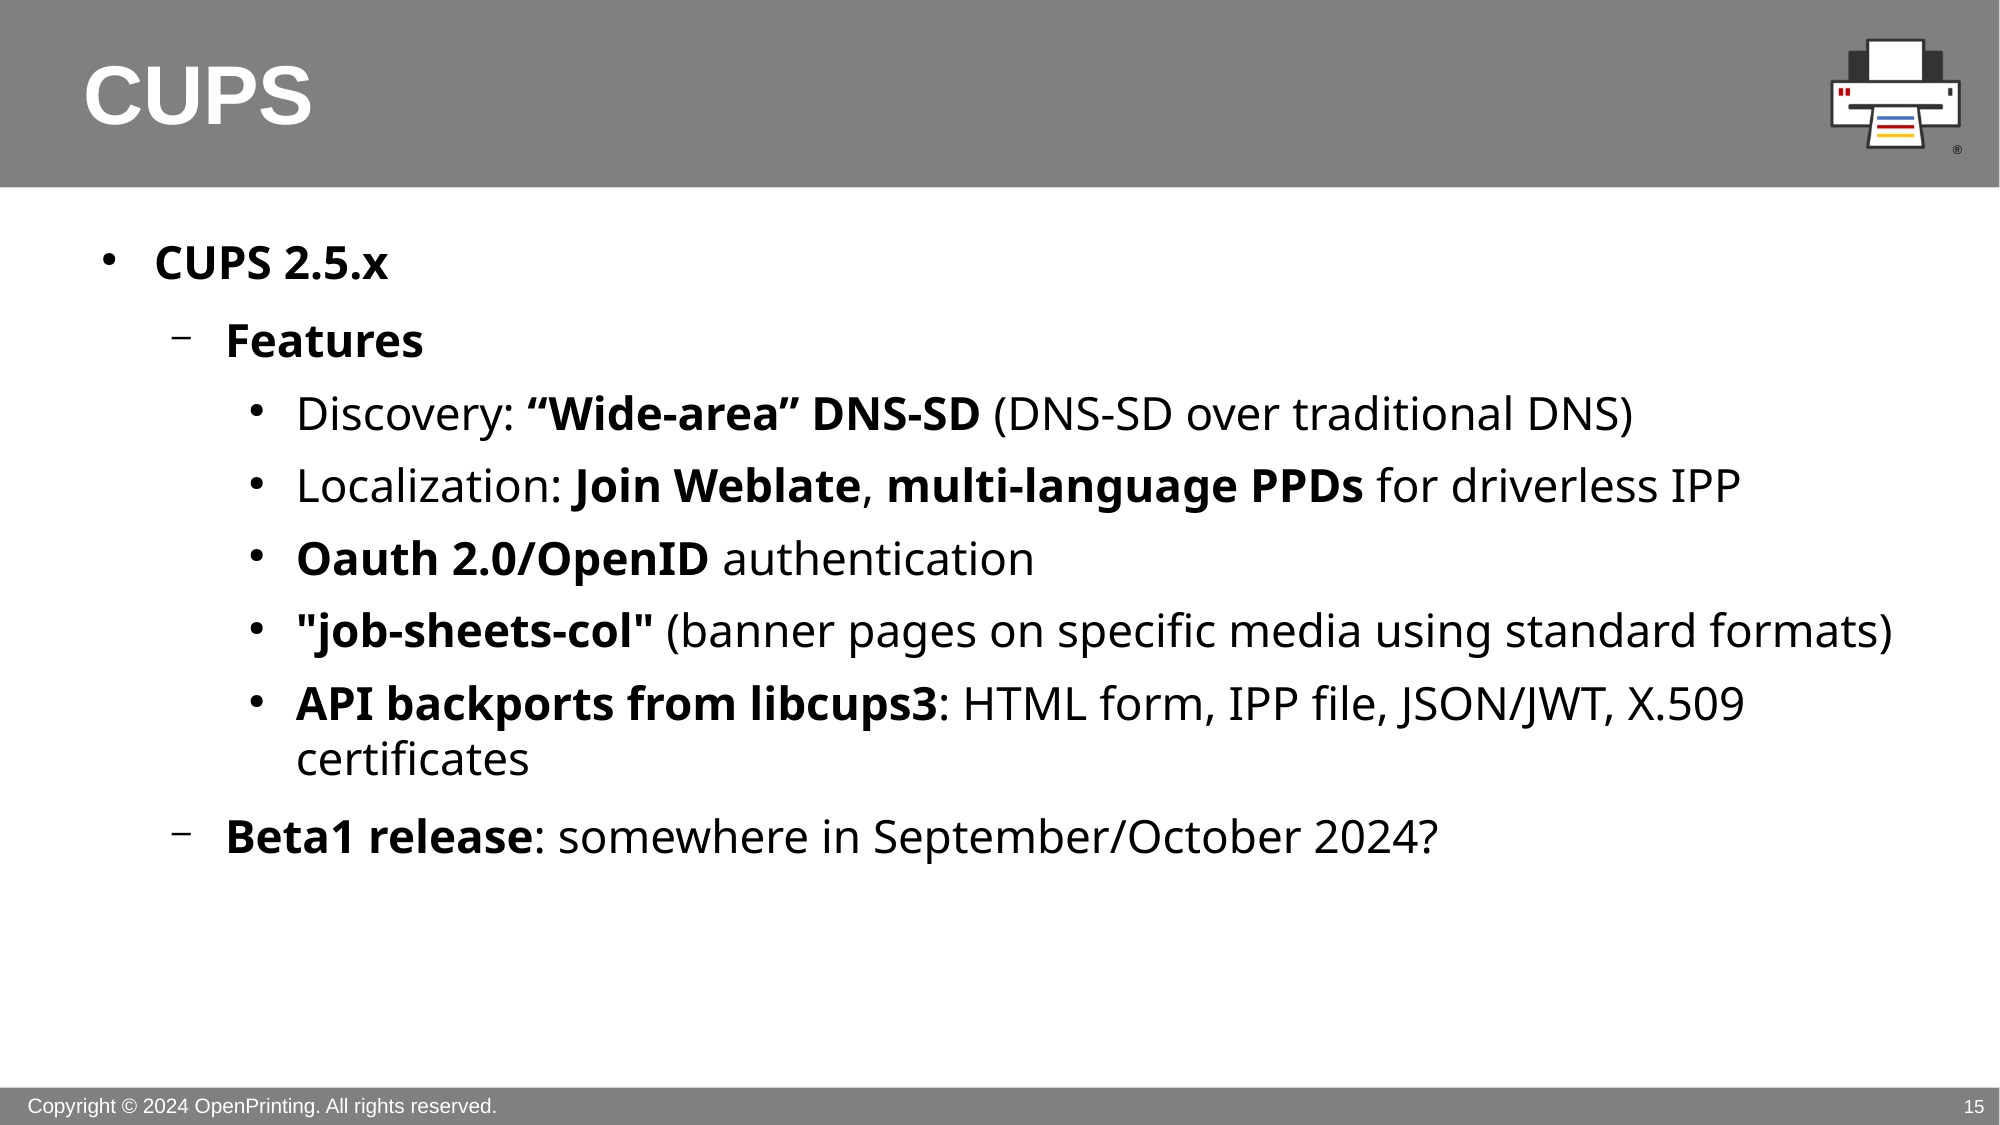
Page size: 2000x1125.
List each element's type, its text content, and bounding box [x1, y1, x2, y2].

picture [1825, 33, 1966, 154]
title CUPS [75, 7, 1786, 175]
list CUPS 2.5.x Features Discovery: “Wide-area” DNS-SD (DNS-SD over traditional DNS) Localization: Join Weblate, multi-language PPDs for driverless IPP Oauth 2.0/OpenID authentication "job-sheets-col" (banner pages on specific media using standard formats) API backports from libcups3: HTML form, IPP file, JSON/JWT, X.509 certificates Beta1 release: somewhere in September/October 2024? [75, 224, 1936, 1067]
